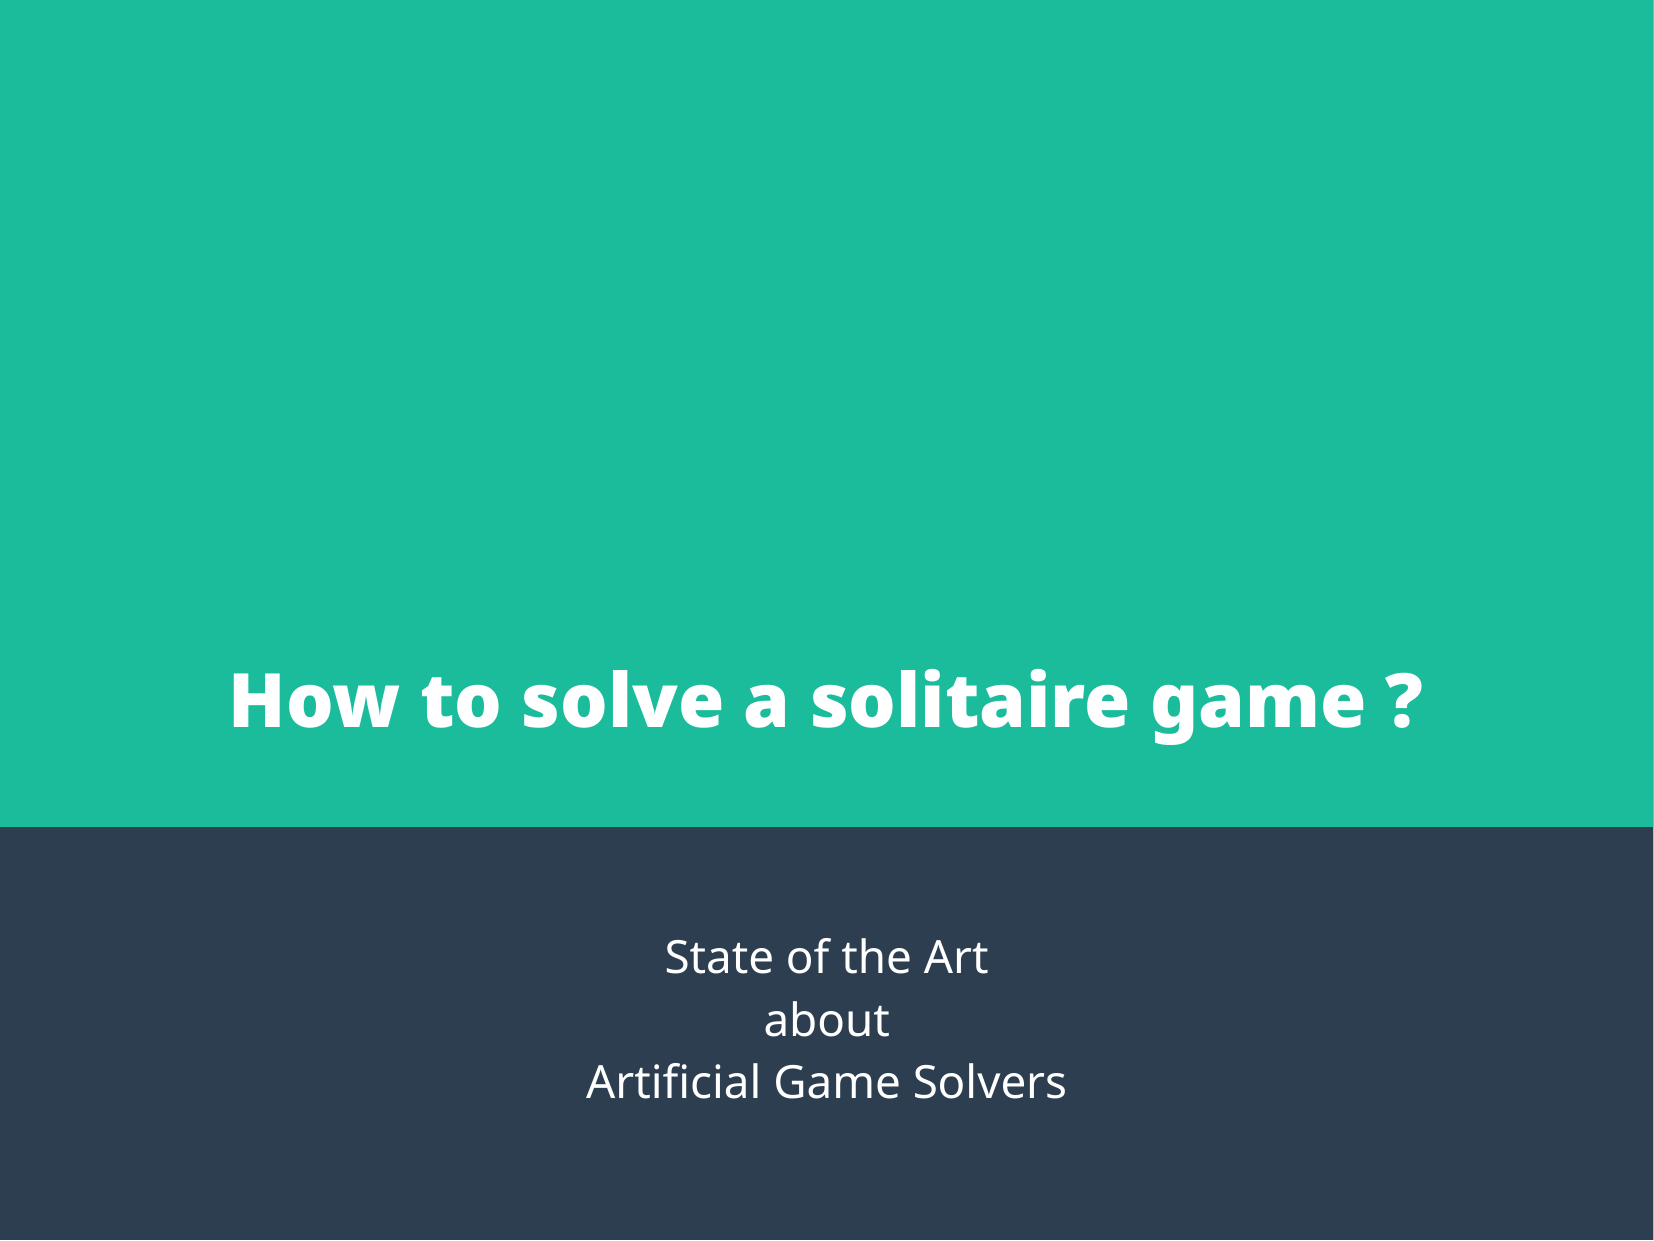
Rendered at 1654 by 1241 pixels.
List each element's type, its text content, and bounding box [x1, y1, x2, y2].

subtitle State of the Art about Artificial Game Solvers [59, 856, 1595, 1182]
title How to solve a solitaire game ? [59, 620, 1595, 778]
